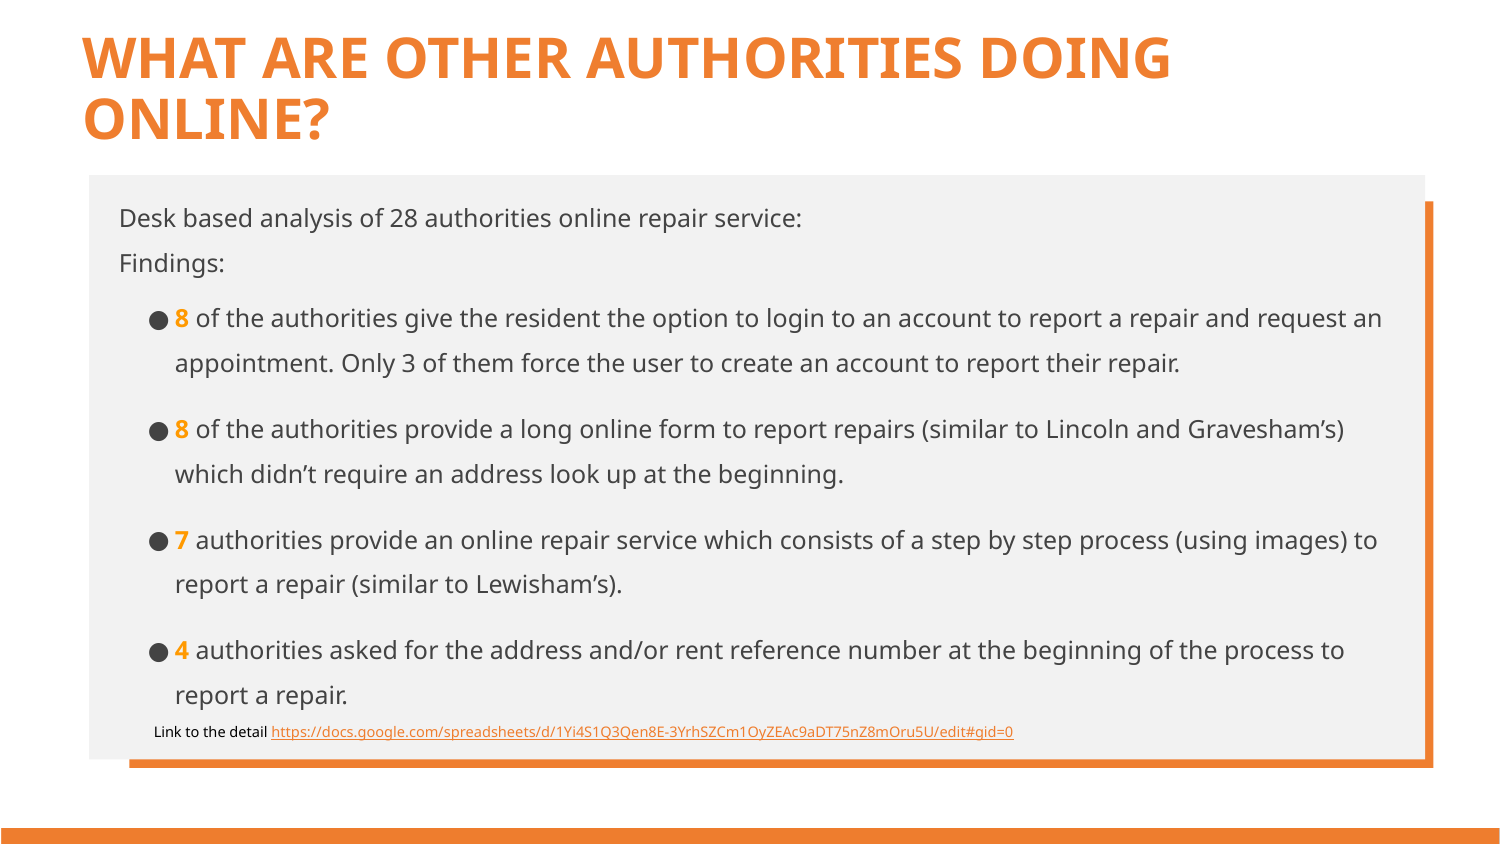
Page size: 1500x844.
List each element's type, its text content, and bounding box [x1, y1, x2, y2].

text_box [89, 175, 1434, 768]
text_box Desk based analysis of 28 authorities online repair service: Findings: 8 of the authorities give the resident the option to login to an account to report a repair and request an appointment. Only 3 of them force the user to create an account to report their repair. 8 of the authorities provide a long online form to report repairs (similar to Lincoln and Gravesham’s) which didn’t require an address look up at the beginning. 7 authorities provide an online repair service which consists of a step by step process (using images) to report a repair (similar to Lewisham’s). 4 authorities asked for the address and/or rent reference number at the beginning of the process to report a repair. [113, 182, 1402, 746]
text_box WHAT ARE OTHER AUTHORITIES DOING ONLINE? [71, 46, 1424, 135]
picture [0, 828, 1500, 844]
text_box Link to the detail https://docs.google.com/spreadsheets/d/1Yi4S1Q3Qen8E-3YrhSZCm1OyZEAc9aDT75nZ8mOru5U/edit#gid=0 [148, 717, 1220, 746]
